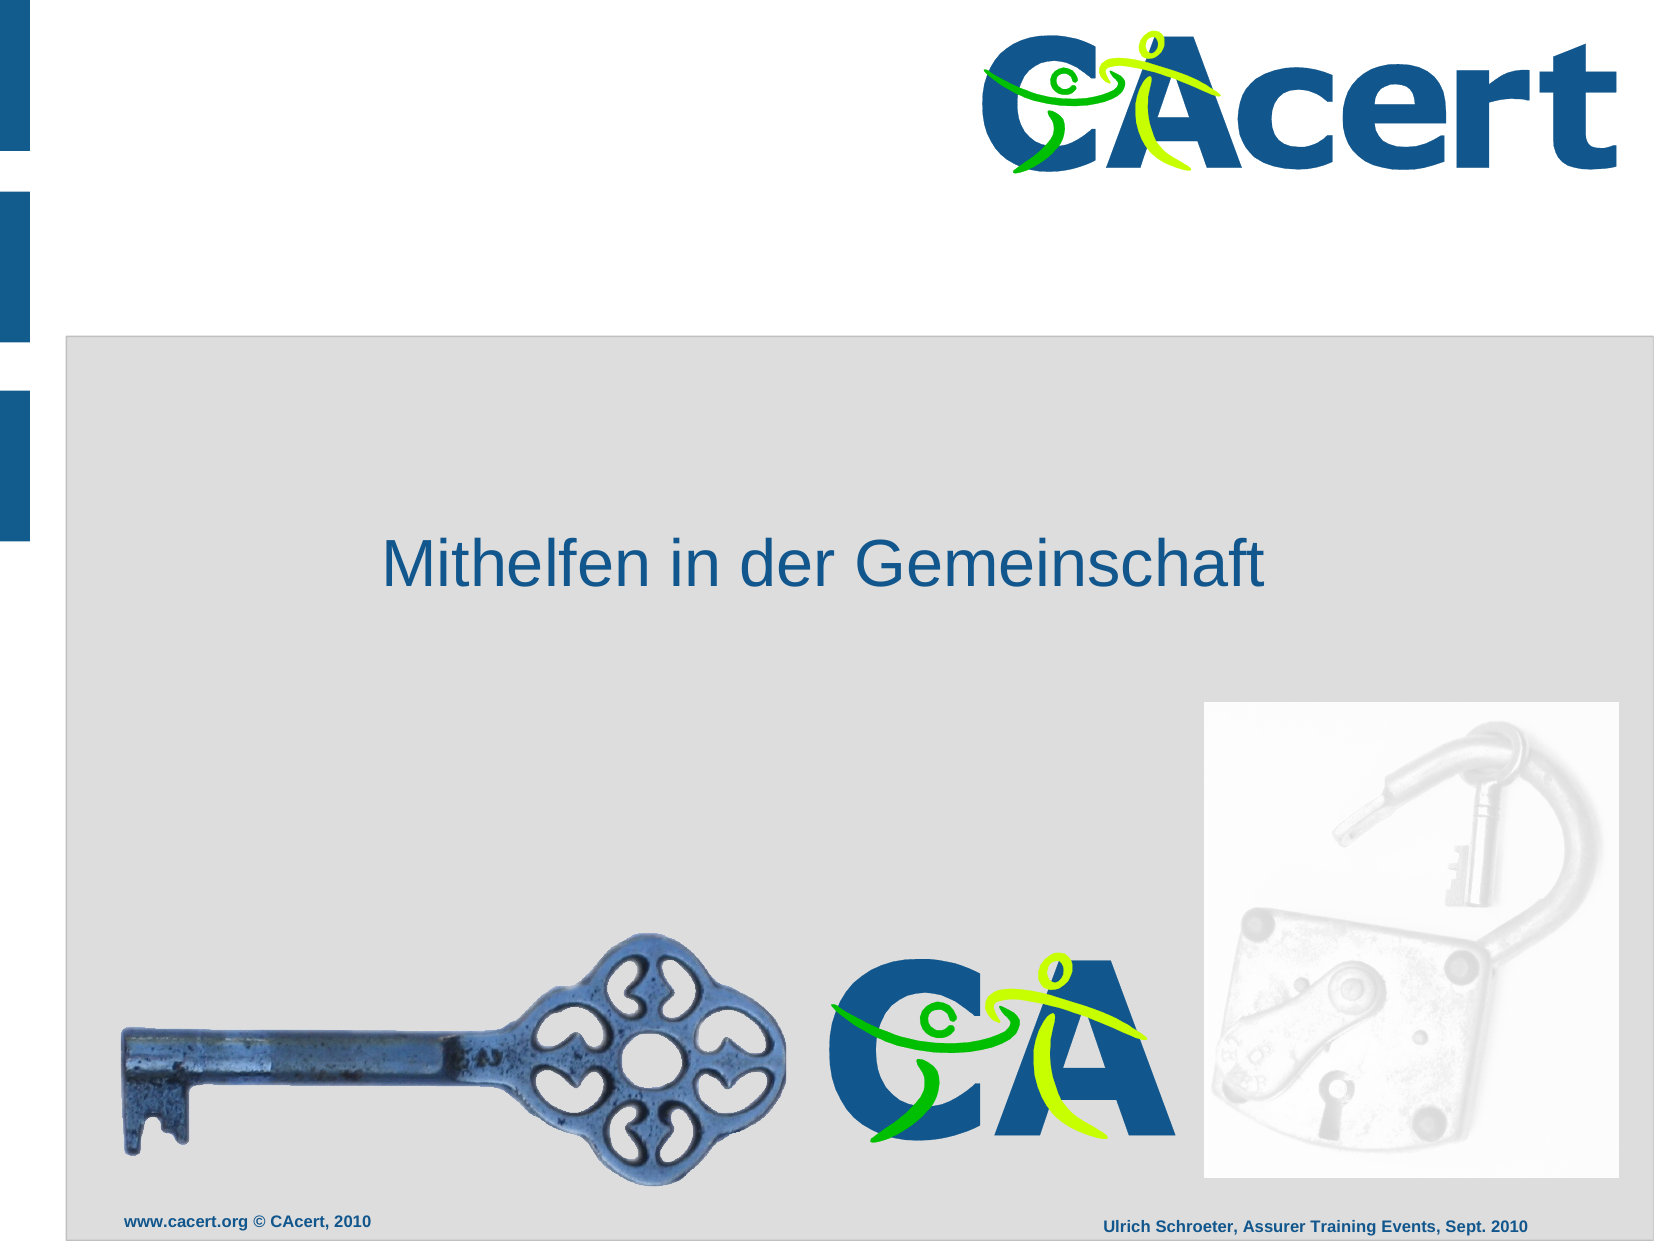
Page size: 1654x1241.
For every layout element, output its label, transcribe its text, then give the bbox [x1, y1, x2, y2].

title Mithelfen in der Gemeinschaft [118, 442, 1530, 601]
picture [106, 915, 800, 1203]
picture [826, 950, 1177, 1145]
picture [1204, 702, 1619, 1178]
